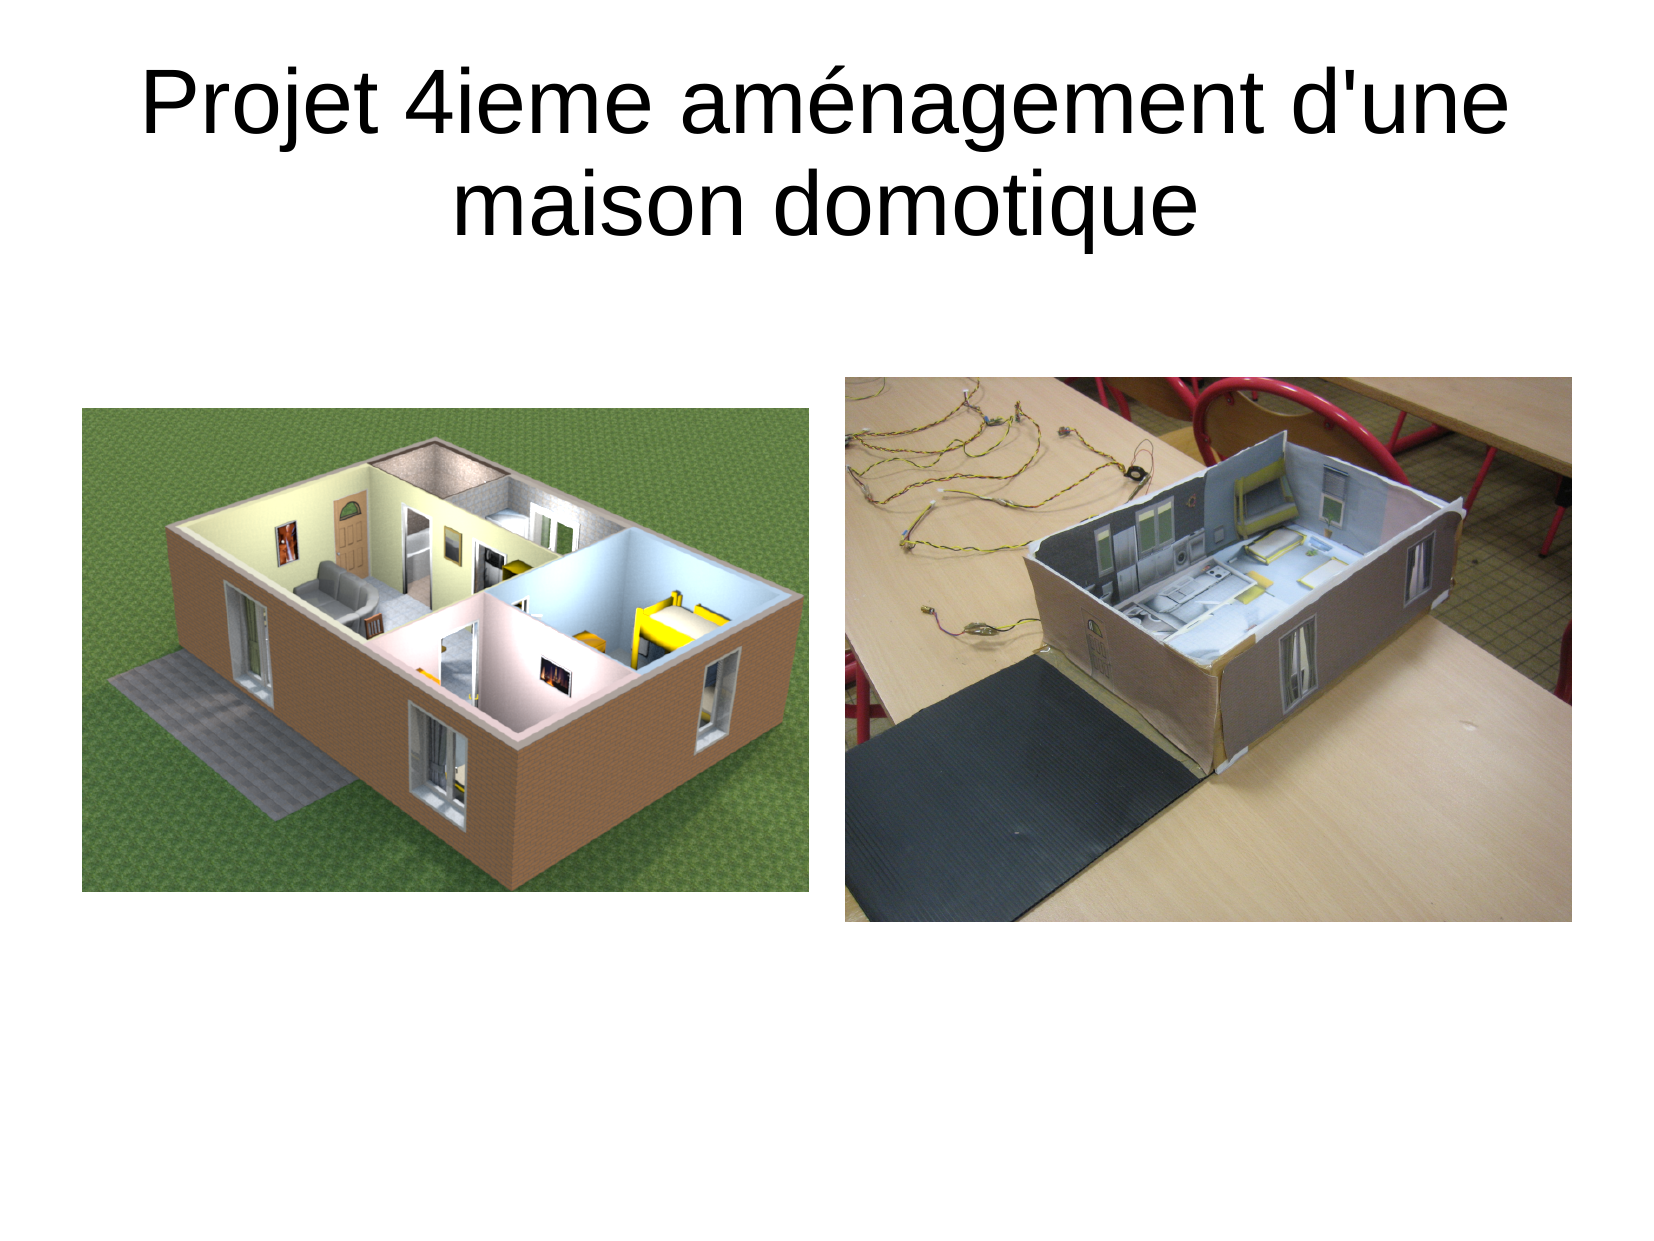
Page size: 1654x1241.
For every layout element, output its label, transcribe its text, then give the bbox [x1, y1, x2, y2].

picture [82, 408, 809, 892]
title Projet 4ieme aménagement d'une maison domotique [82, 49, 1571, 257]
picture [845, 377, 1572, 923]
